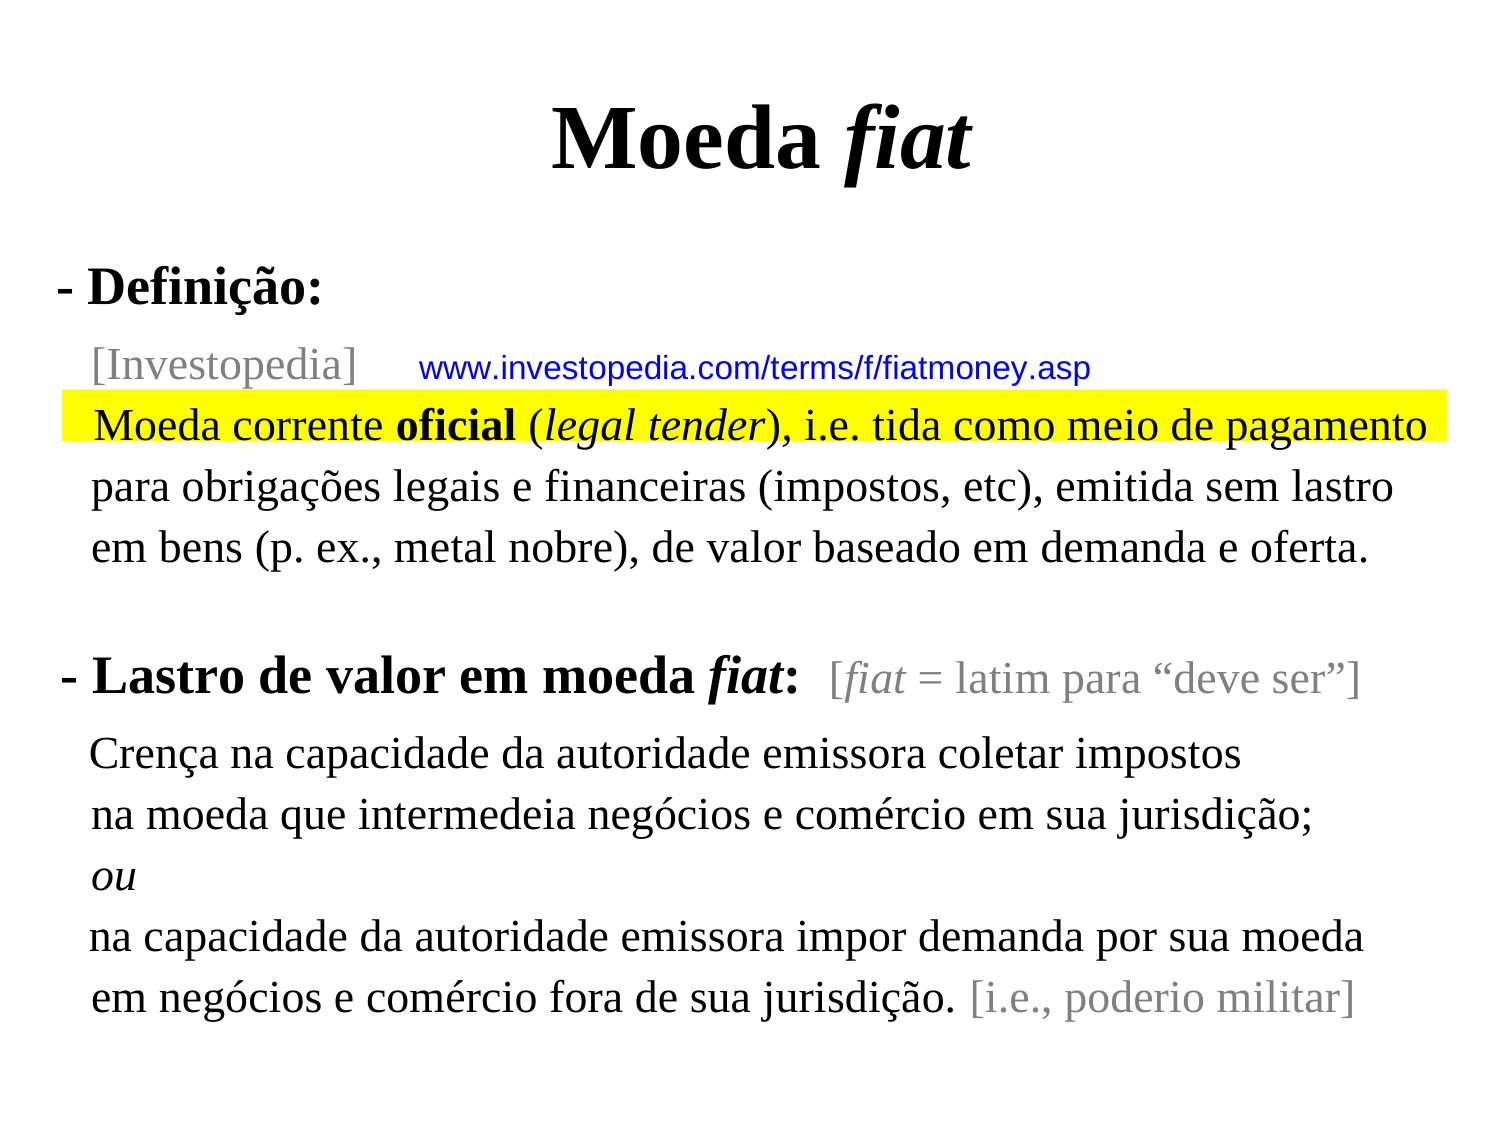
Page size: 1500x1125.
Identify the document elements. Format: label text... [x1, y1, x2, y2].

title Moeda fiat [97, 63, 1426, 214]
text_box [1442, 389, 1448, 442]
text_box - Definição: [Investopedia] www.investopedia.com/terms/f/fiatmoney.asp Moeda corrente oficial (legal tender), i.e. tida como meio de pagamento para obrigações legais e financeiras (impostos, etc), emitida sem lastro em bens (p. ex., metal nobre), de valor baseado em demanda e oferta. - Lastro de valor em moeda fiat: [fiat = latim para “deve ser”] Crença na capacidade da autoridade emissora coletar impostos na moeda que intermedeia negócios e comércio em sua jurisdição; ou na capacidade da autoridade emissora impor demanda por sua moeda em negócios e comércio fora de sua jurisdição. [i.e., poderio militar] [56, 244, 1442, 1024]
